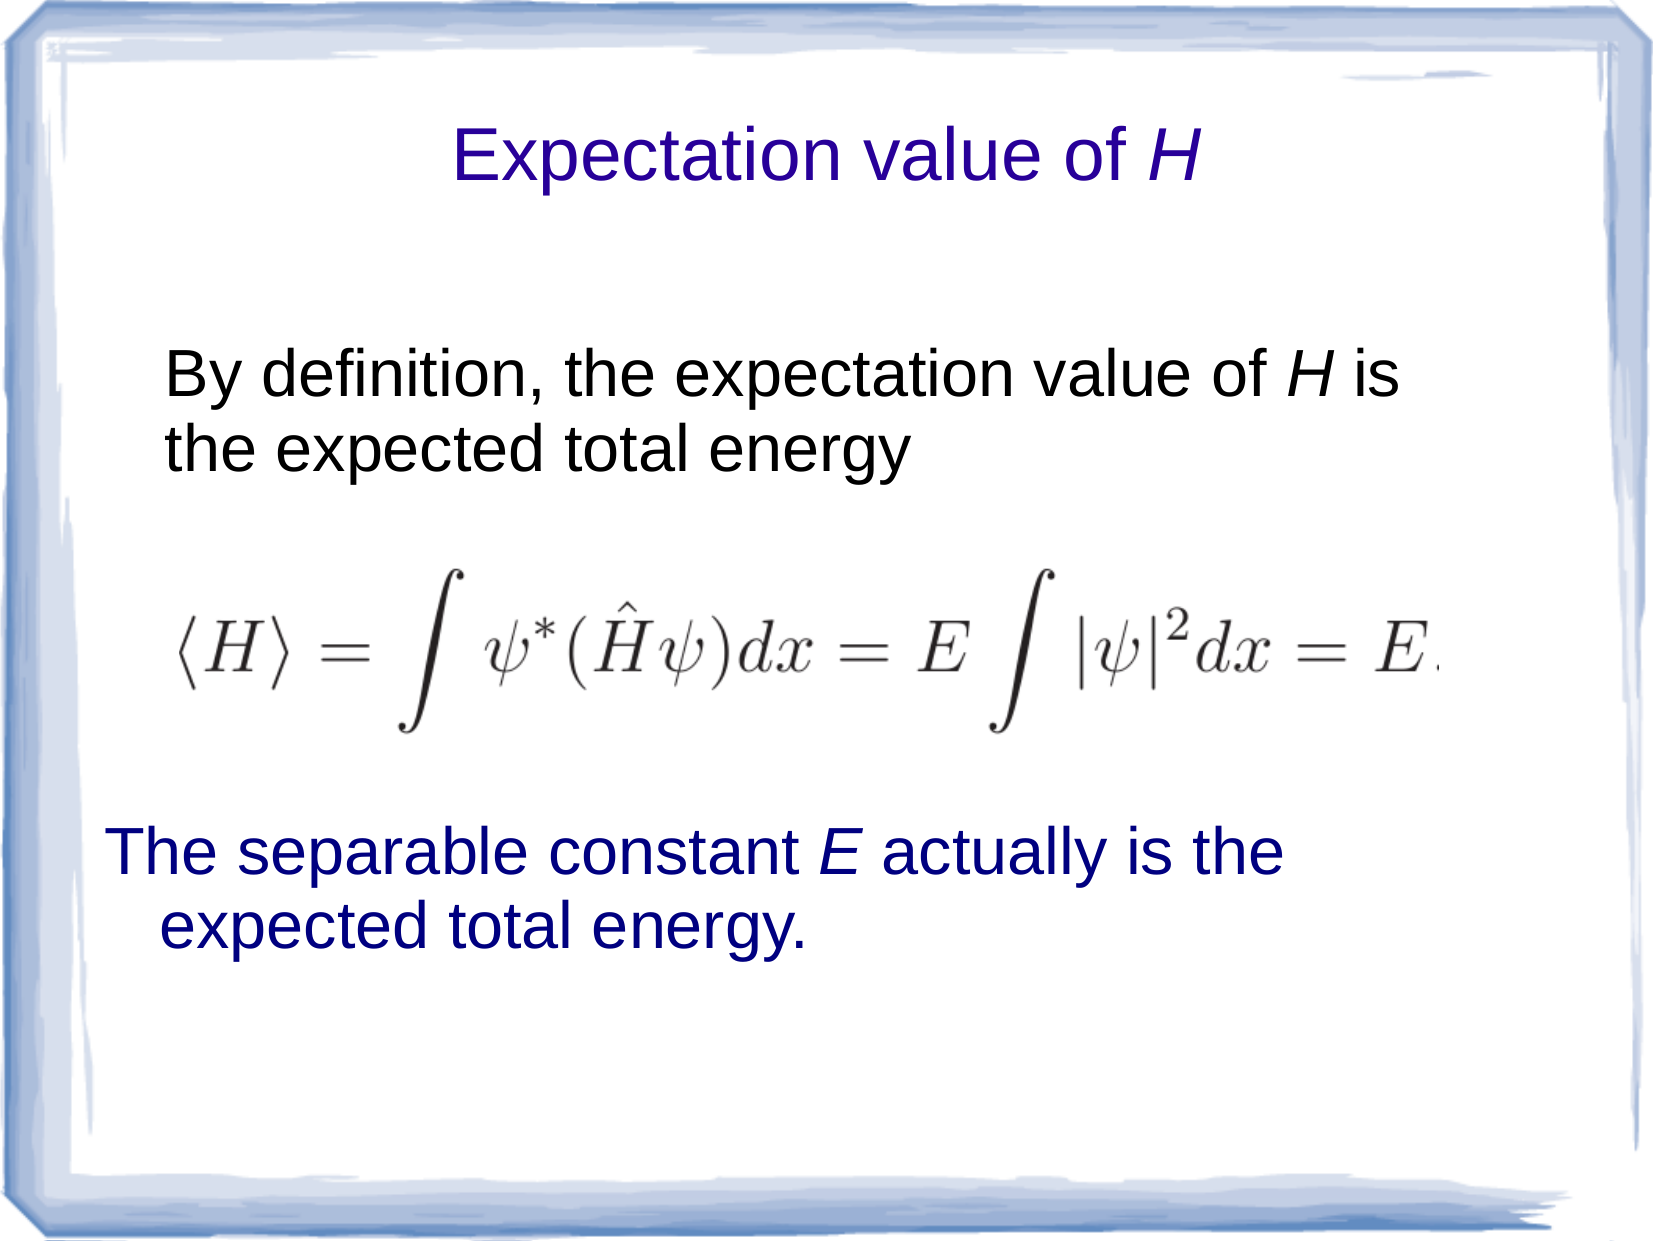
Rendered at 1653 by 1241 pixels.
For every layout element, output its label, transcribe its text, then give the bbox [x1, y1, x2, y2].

title Expectation value of H [82, 49, 1571, 257]
list The separable constant E actually is the expected total energy. [103, 810, 1530, 1118]
picture [0, 0, 1653, 1241]
text_box By definition, the expectation value of H is the expected total energy [150, 329, 1470, 494]
